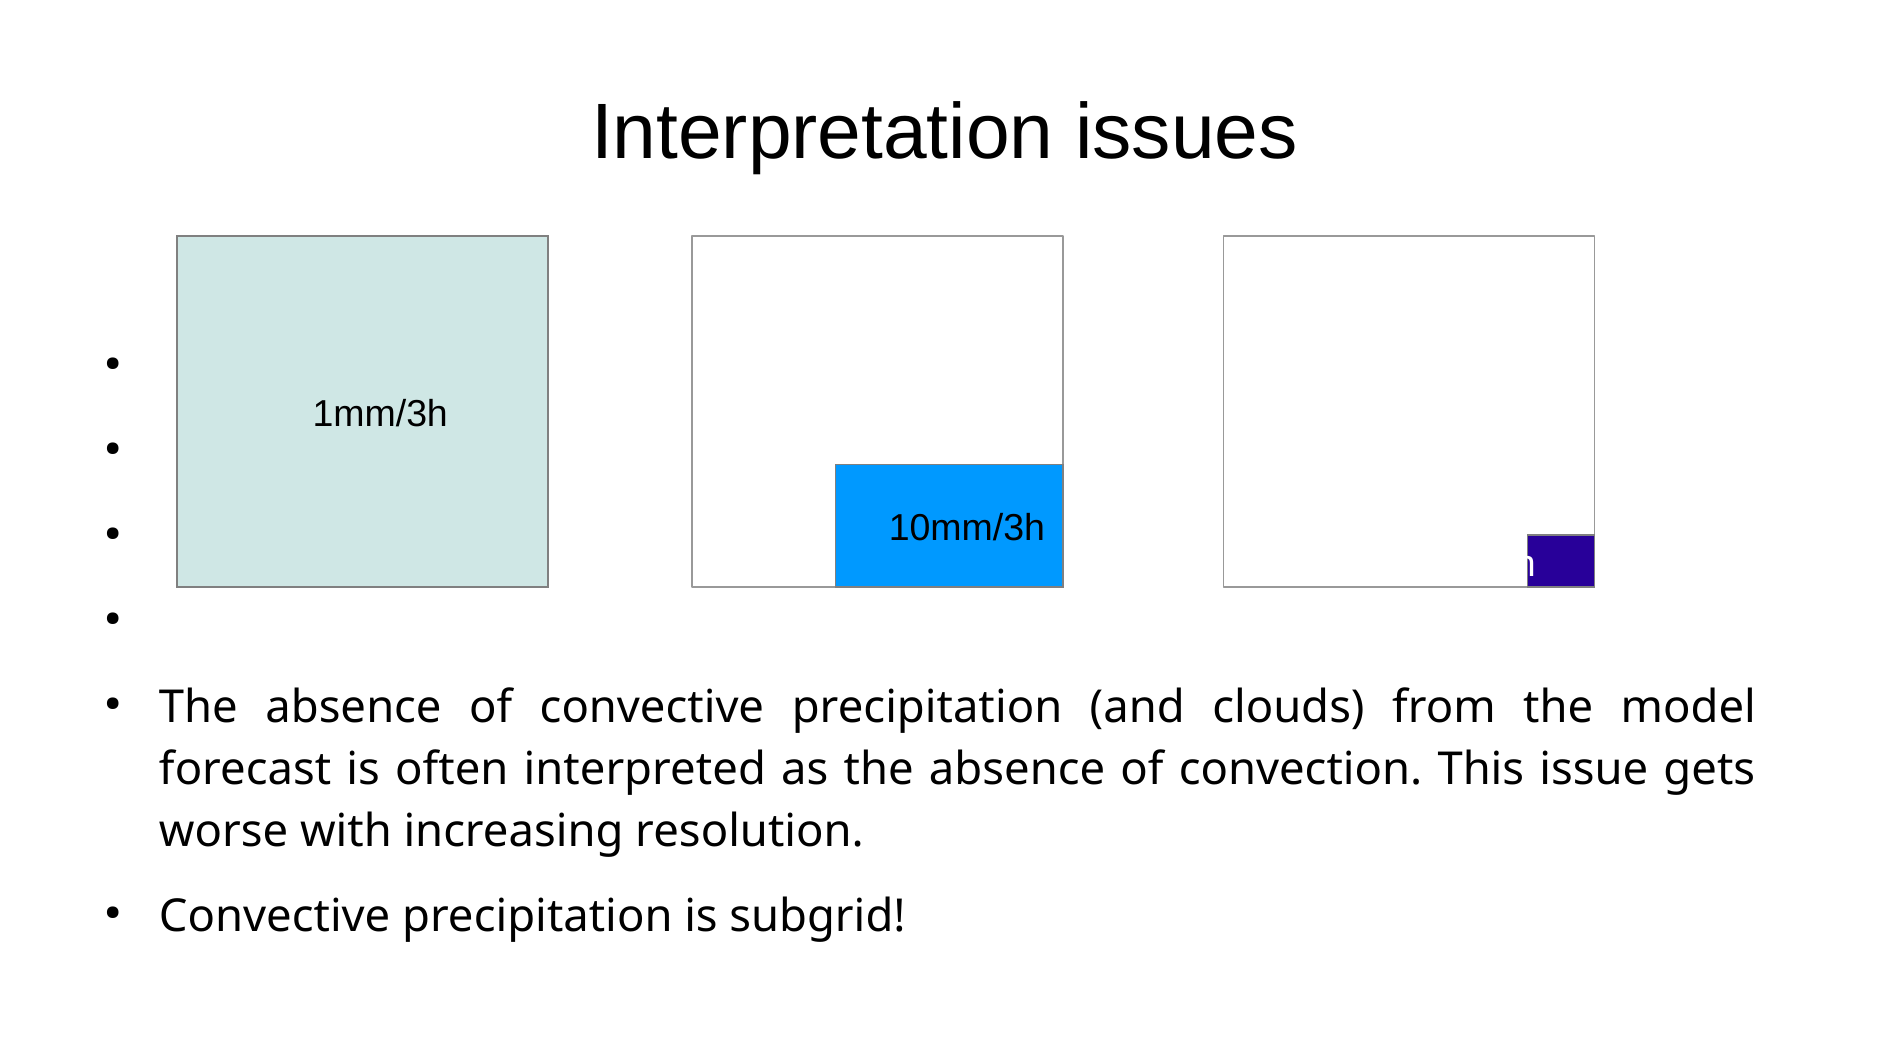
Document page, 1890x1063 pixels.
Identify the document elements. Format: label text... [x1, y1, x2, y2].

list The absence of convective precipitation (and clouds) from the model forecast is often interpreted as the absence of convection. This issue gets worse with increasing resolution. Convective precipitation is subgrid! [94, 248, 1758, 945]
text_box 10mm/3h [835, 464, 1063, 588]
text_box 1mm/3h [177, 236, 549, 588]
text_box 100mm/3h [1527, 534, 1595, 588]
title Interpretation issues [94, 42, 1796, 220]
text_box [1223, 236, 1595, 588]
text_box [691, 236, 1063, 588]
